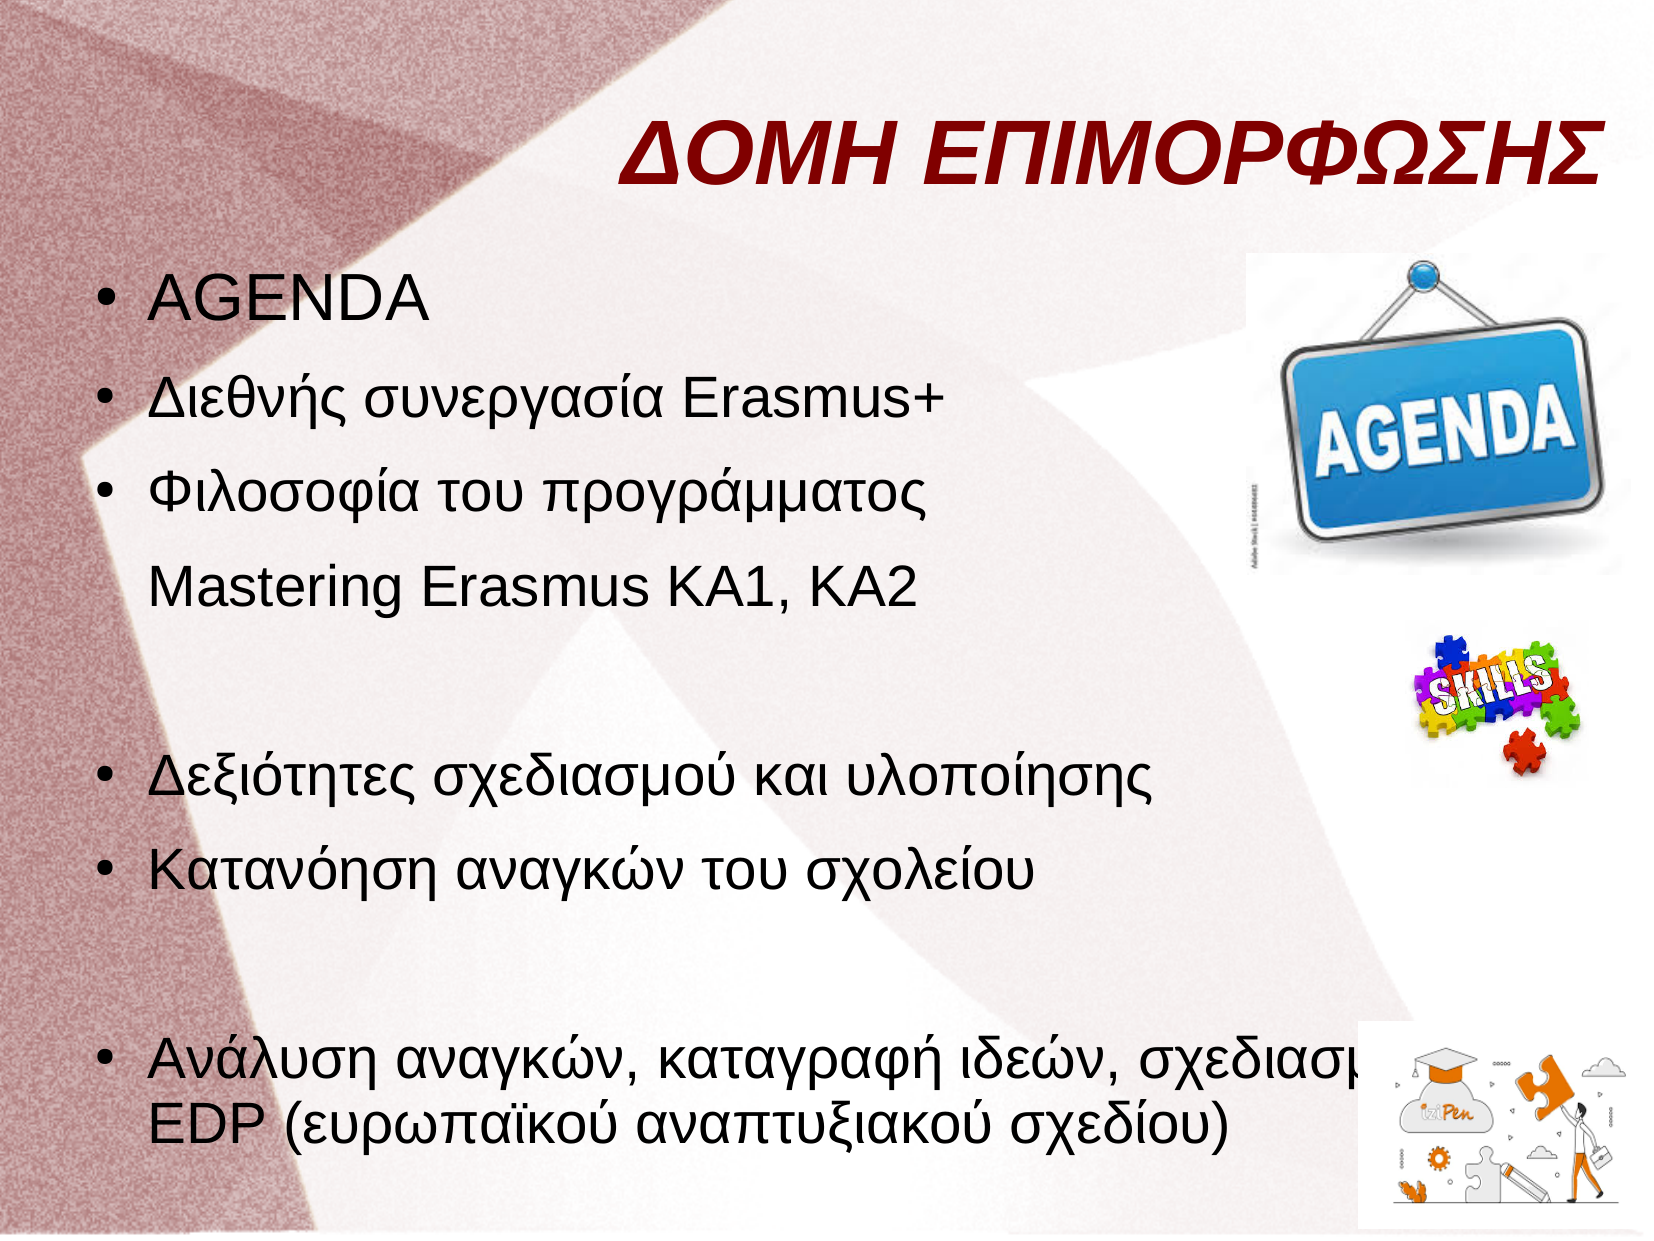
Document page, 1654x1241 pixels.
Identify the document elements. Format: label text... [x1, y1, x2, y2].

picture [0, 0, 1654, 1241]
list AGENDA Διεθνής συνεργασία Erasmus+ Φιλοσοφία του προγράμματος Mastering Erasmus KA1, KA2 Δεξιότητες σχεδιασμού και υλοποίησης Κατανόηση αναγκών του σχολείου Ανάλυση αναγκών, καταγραφή ιδεών, σχεδιασμός EDP (ευρωπαϊκού αναπτυξιακού σχεδίου) [76, 260, 1565, 1182]
title ΔΟΜΗ ΕΠΙΜΟΡΦΩΣΗΣ [596, 49, 1607, 257]
